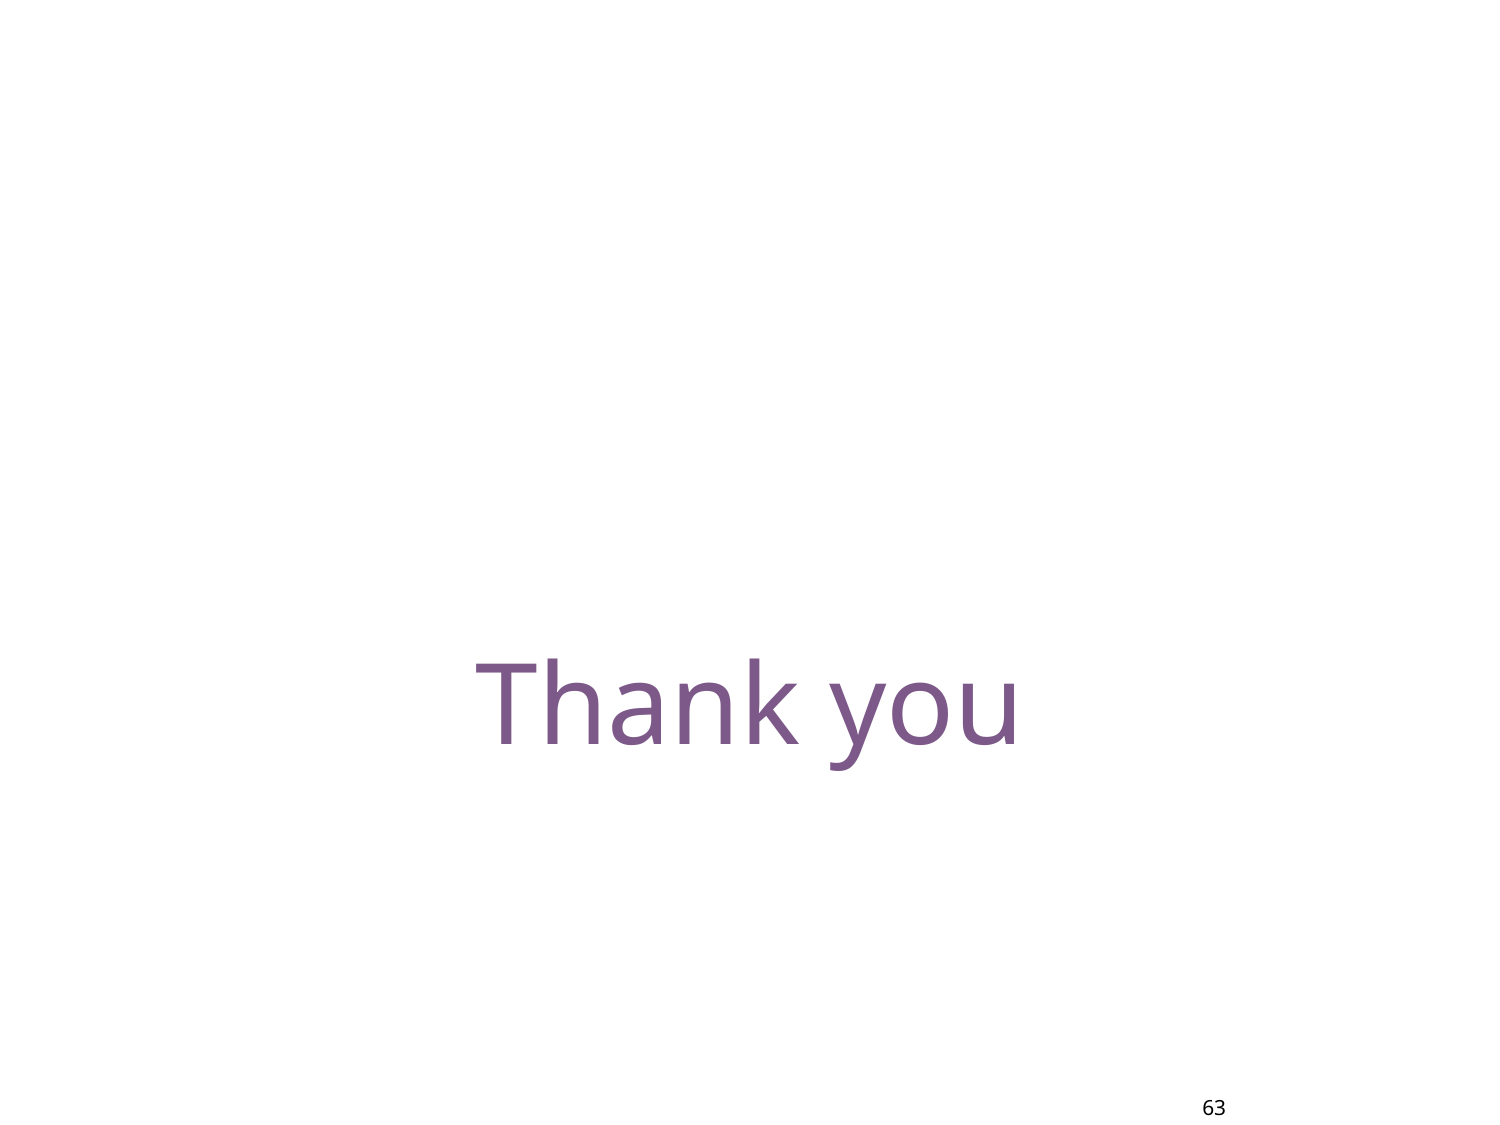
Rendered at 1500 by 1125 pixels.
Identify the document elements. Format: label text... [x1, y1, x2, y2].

text_box [1187, 1087, 1500, 1125]
title Thank you [0, 624, 1500, 725]
